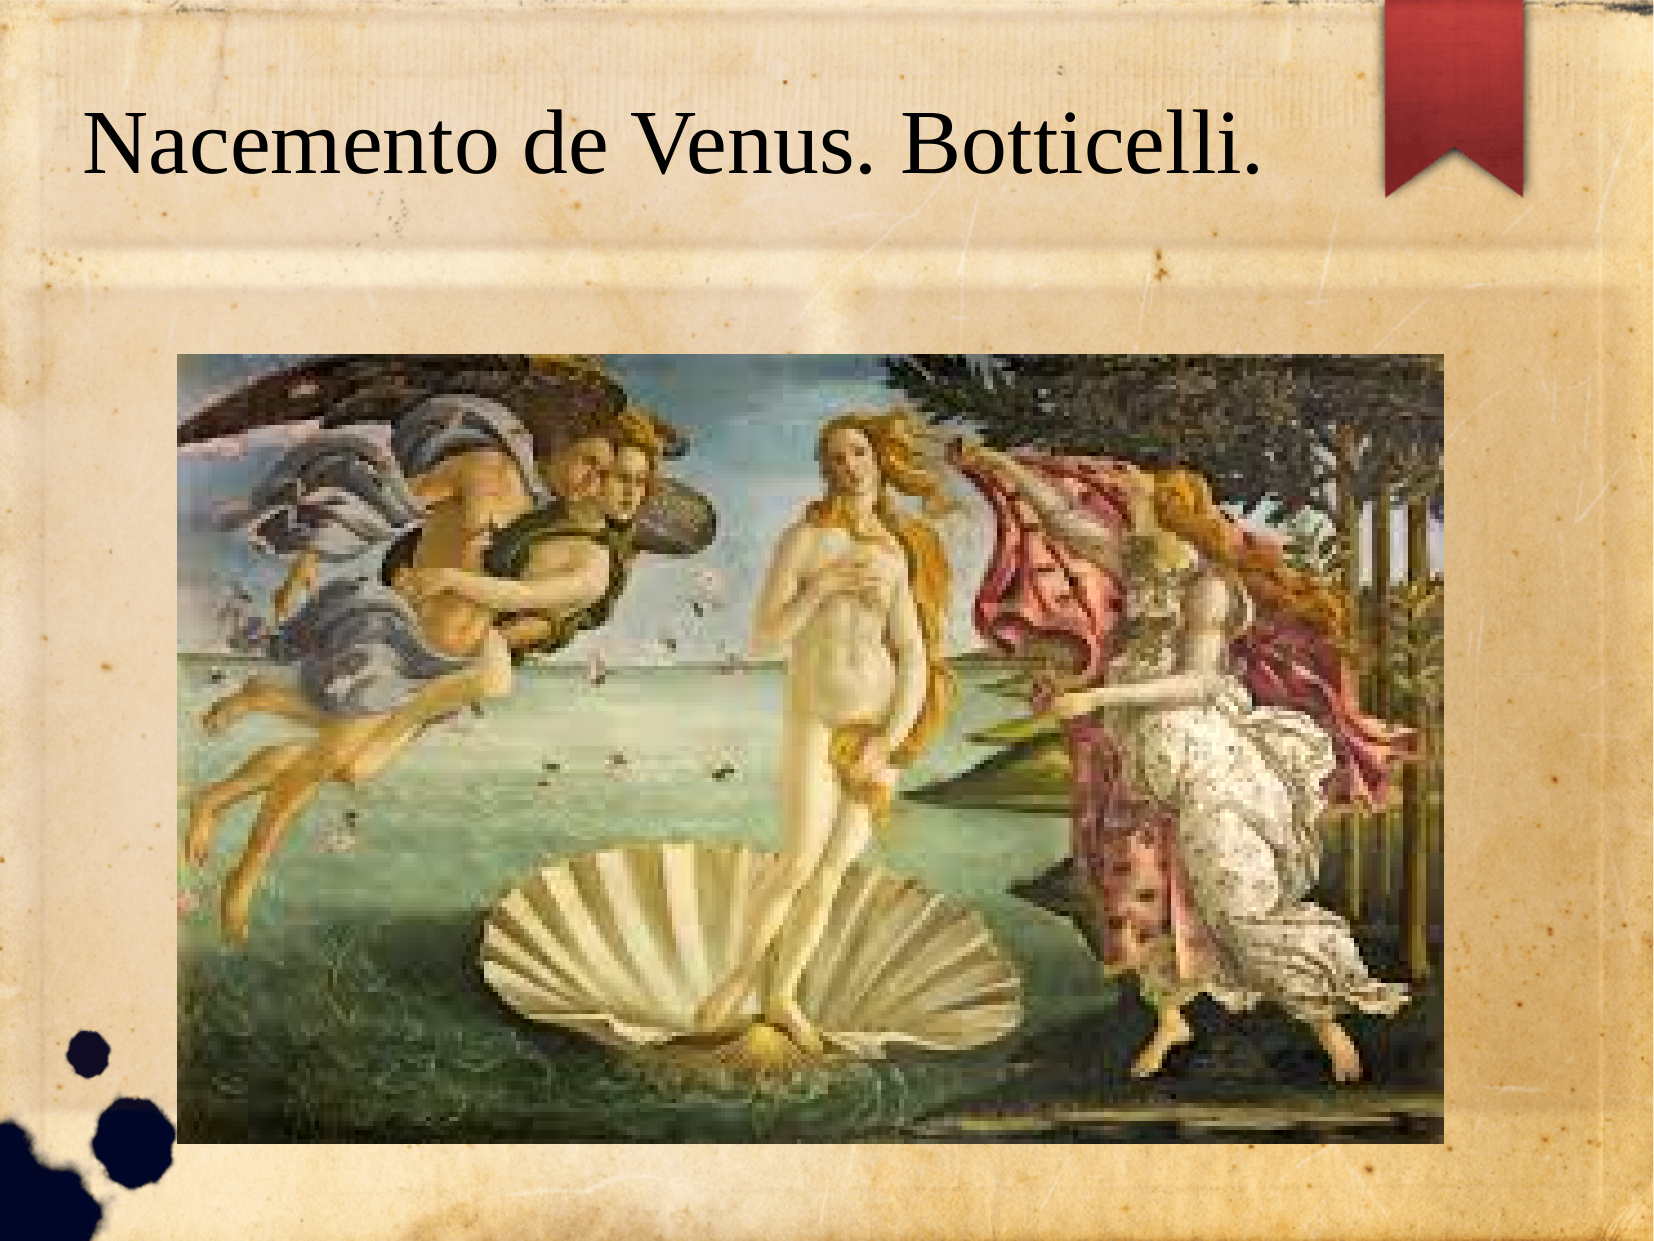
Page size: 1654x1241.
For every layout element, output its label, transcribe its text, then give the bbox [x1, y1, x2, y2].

picture [0, 0, 1654, 1241]
title Nacemento de Venus. Botticelli. [82, 49, 1347, 237]
